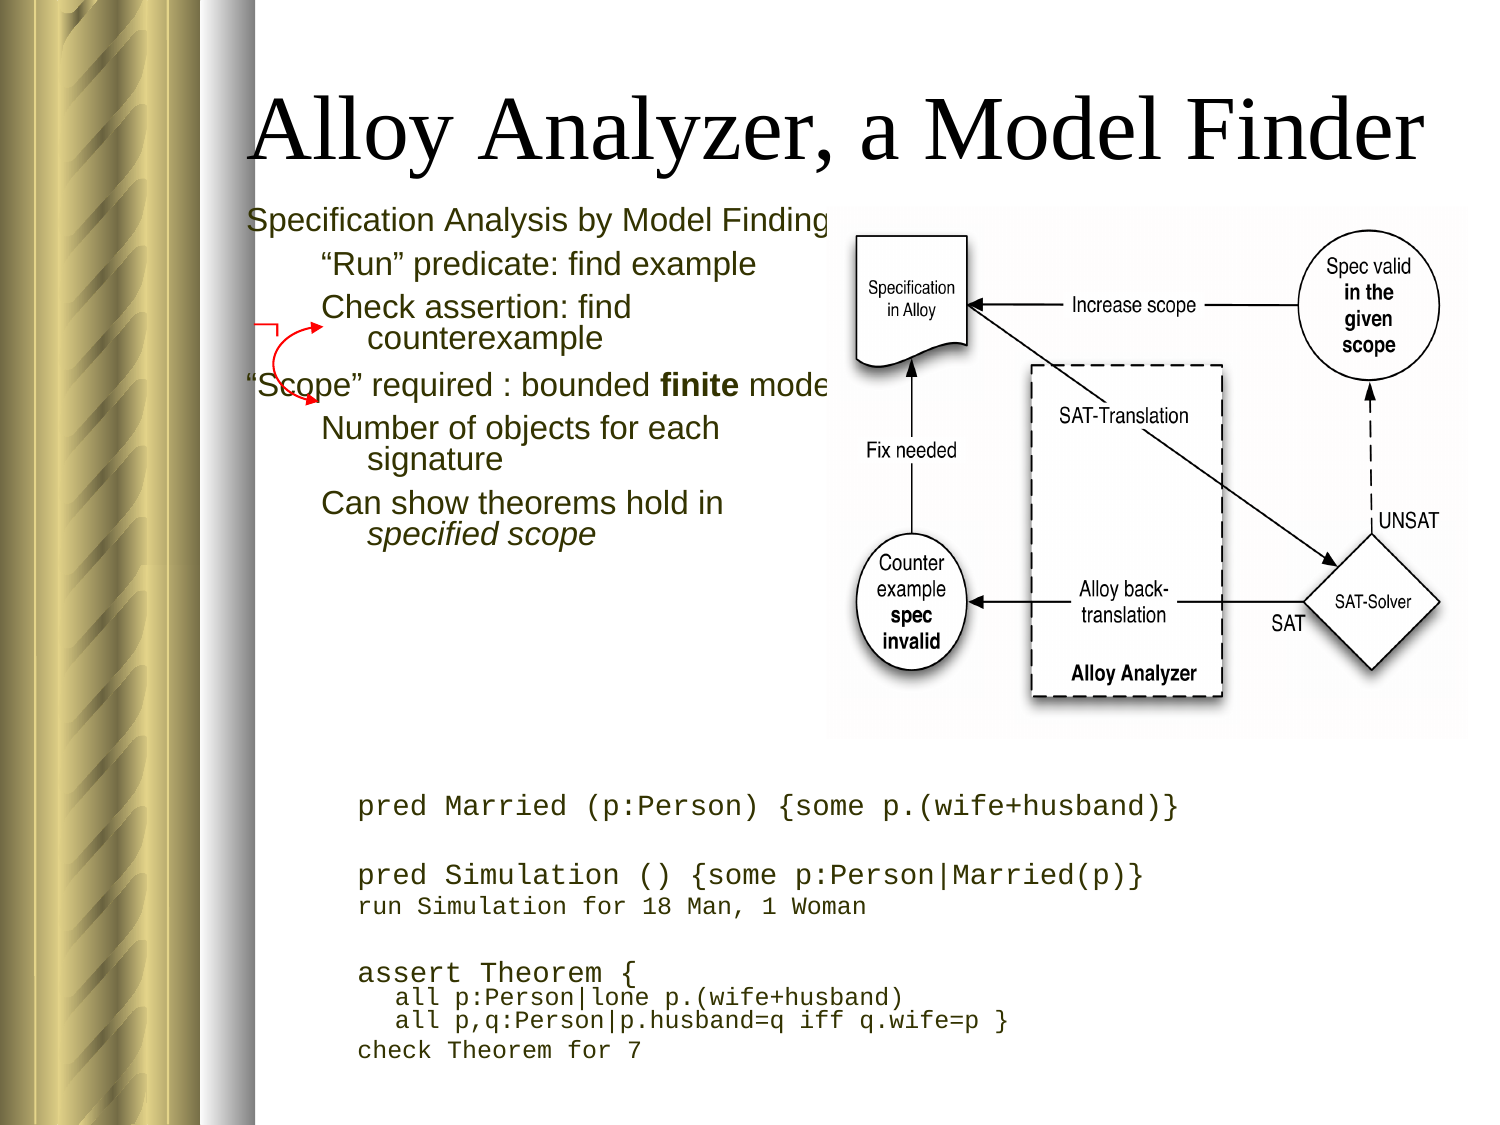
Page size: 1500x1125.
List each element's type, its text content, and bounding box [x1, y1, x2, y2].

list Specification Analysis by Model Finding “Run” predicate: find example Check assertion: find counterexample “Scope” required : bounded finite models Number of objects for each signature Can show theorems hold in specified scope [246, 206, 826, 736]
title Alloy Analyzer, a Model Finder [246, 13, 1476, 250]
picture [826, 206, 1468, 739]
text_box  [236, 301, 299, 363]
text_box pred Married (p:Person) {some p.(wife+husband)} pred Simulation () {some p:Person|Married(p)} run Simulation for 18 Man, 1 Woman assert Theorem { all p:Person|lone p.(wife+husband) all p,q:Person|p.husband=q iff q.wife=p } check Theorem for 7 [192, 786, 1256, 1071]
